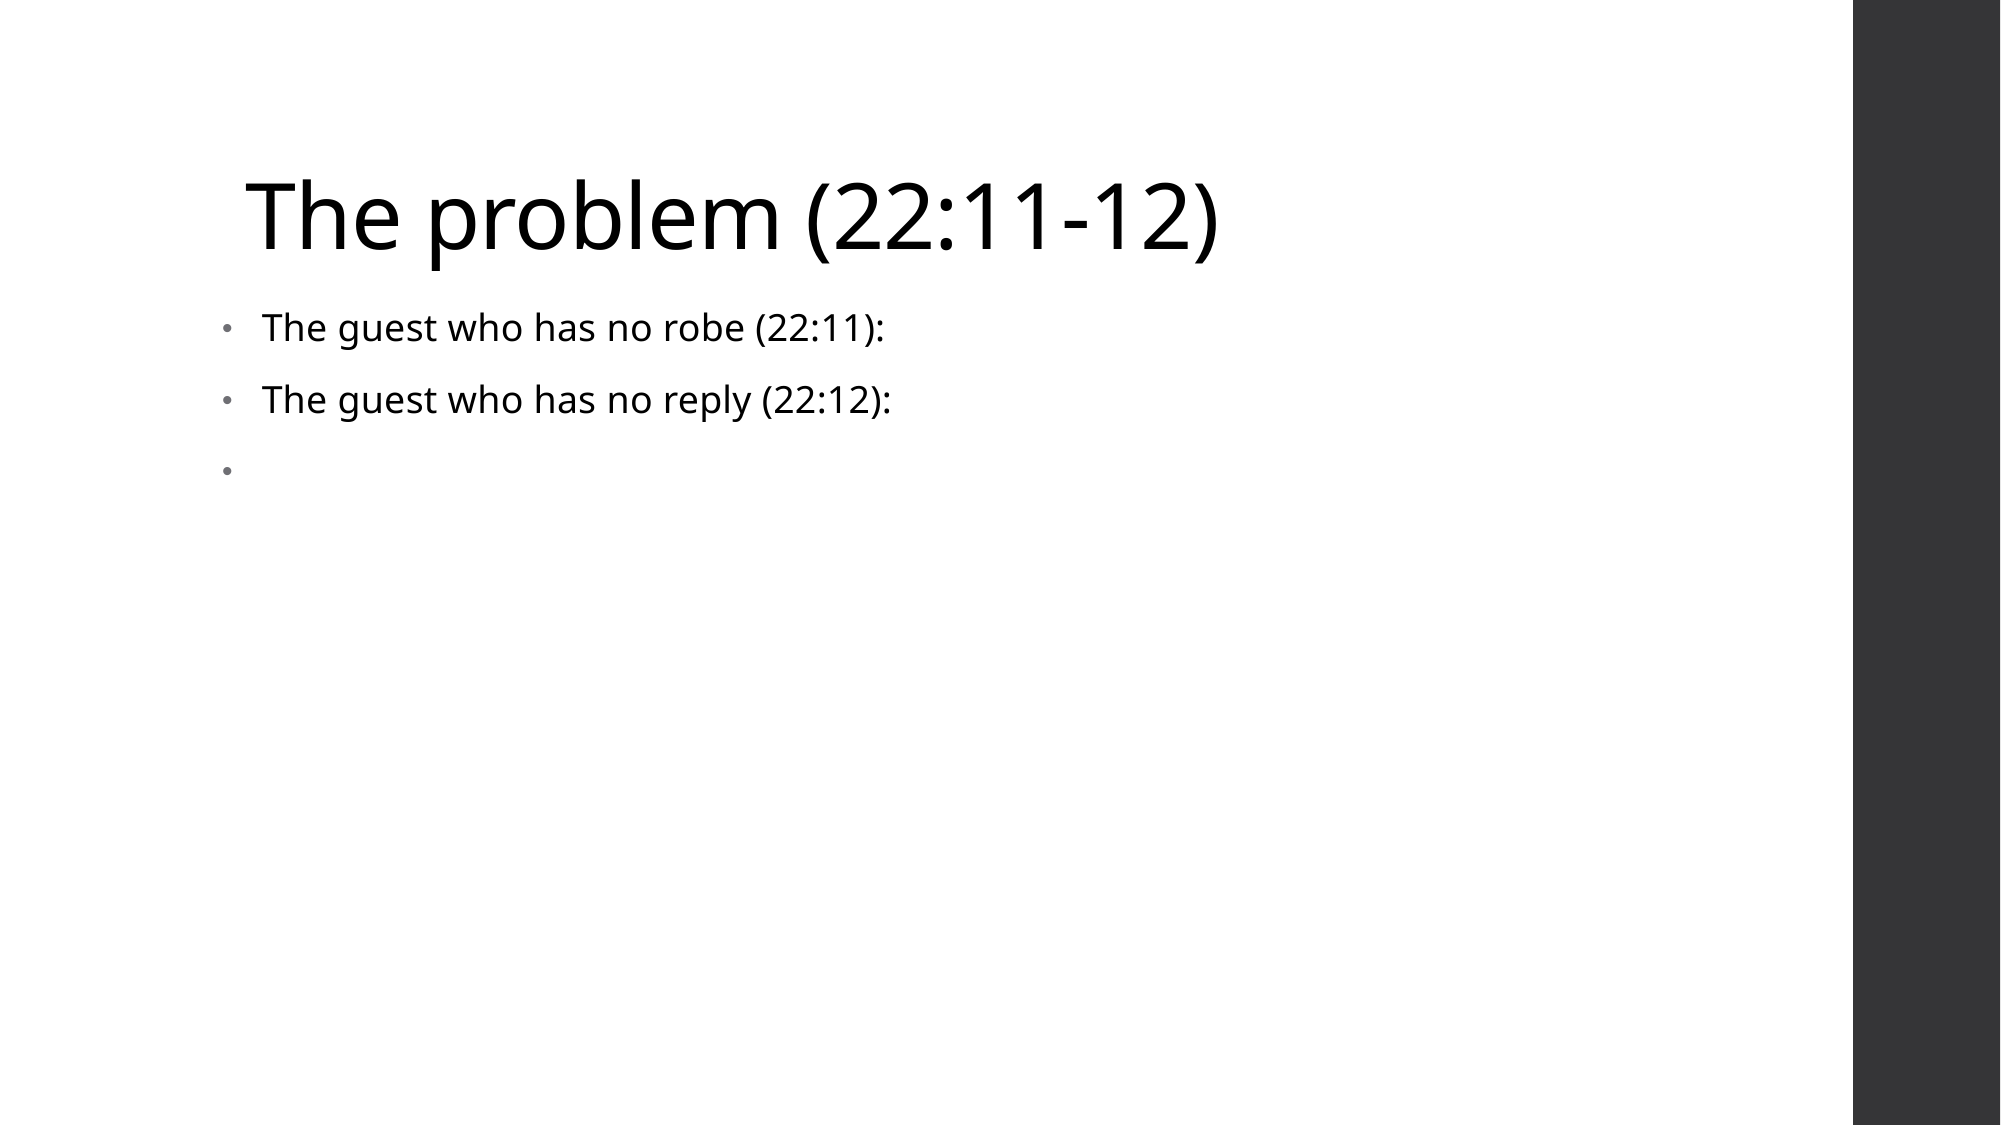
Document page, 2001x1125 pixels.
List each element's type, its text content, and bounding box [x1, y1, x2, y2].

title The problem (22:11-12) [206, 60, 1797, 278]
list The guest who has no robe (22:11): The guest who has no reply (22:12): [206, 299, 1617, 1014]
